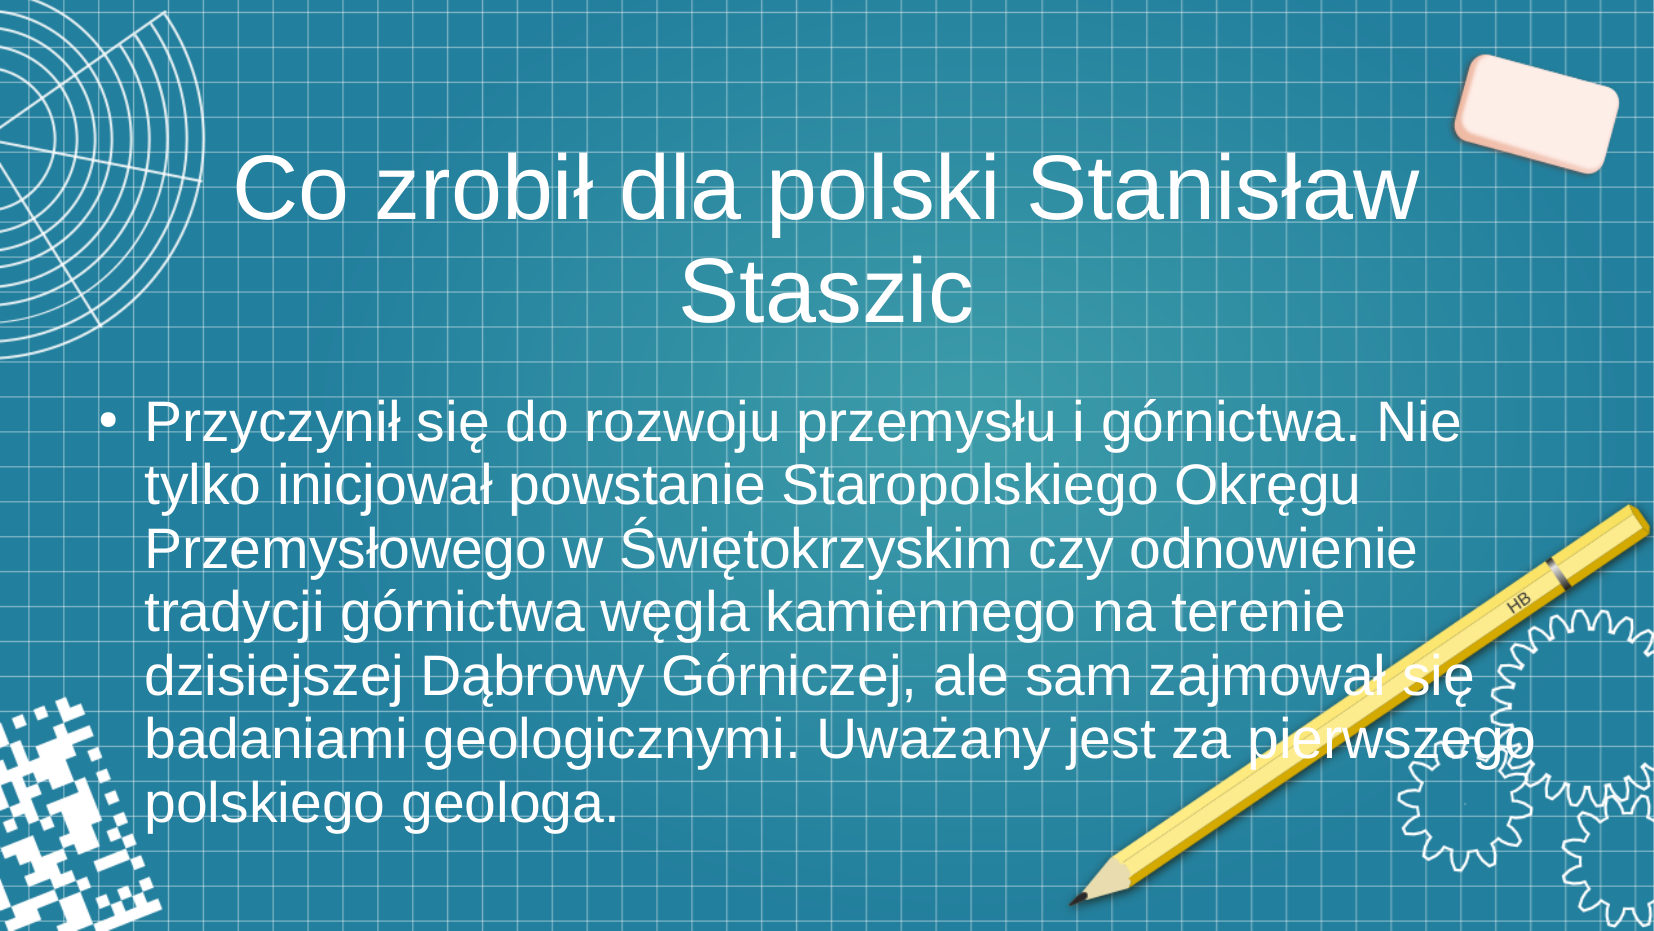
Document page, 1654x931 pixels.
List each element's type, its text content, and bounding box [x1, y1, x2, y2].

title Co zrobił dla polski Stanisław Staszic [82, 132, 1571, 346]
list Przyczynił się do rozwoju przemysłu i górnictwa. Nie tylko inicjował powstanie Staropolskiego Okręgu Przemysłowego w Świętokrzyskim czy odnowienie tradycji górnictwa węgla kamiennego na terenie dzisiejszej Dąbrowy Górniczej, ale sam zajmował się badaniami geologicznymi. Uważany jest za pierwszego polskiego geologa. [82, 389, 1571, 842]
picture [0, 0, 1654, 931]
